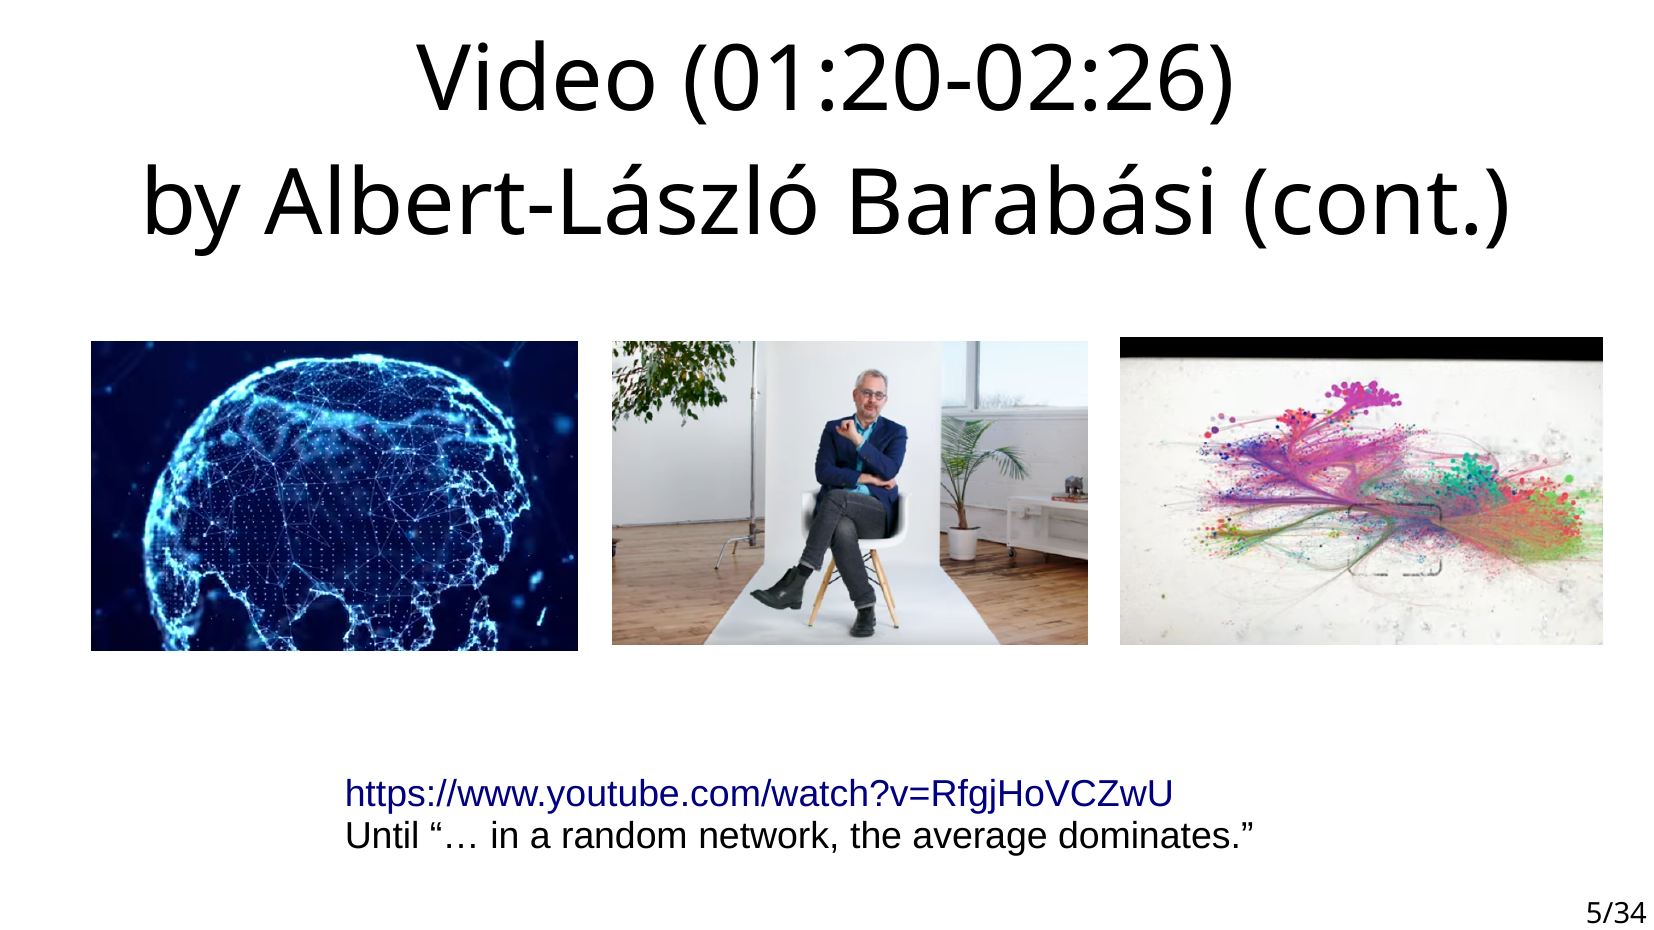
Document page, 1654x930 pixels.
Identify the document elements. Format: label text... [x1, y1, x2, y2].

picture [1120, 337, 1603, 645]
text_box https://www.youtube.com/watch?v=RfgjHoVCZwU Until “… in a random network, the average dominates.” [330, 765, 1396, 906]
picture [612, 341, 1088, 645]
title Video (01:20-02:26) by Albert-László Barabási (cont.) [82, 7, 1571, 266]
picture [91, 341, 578, 651]
